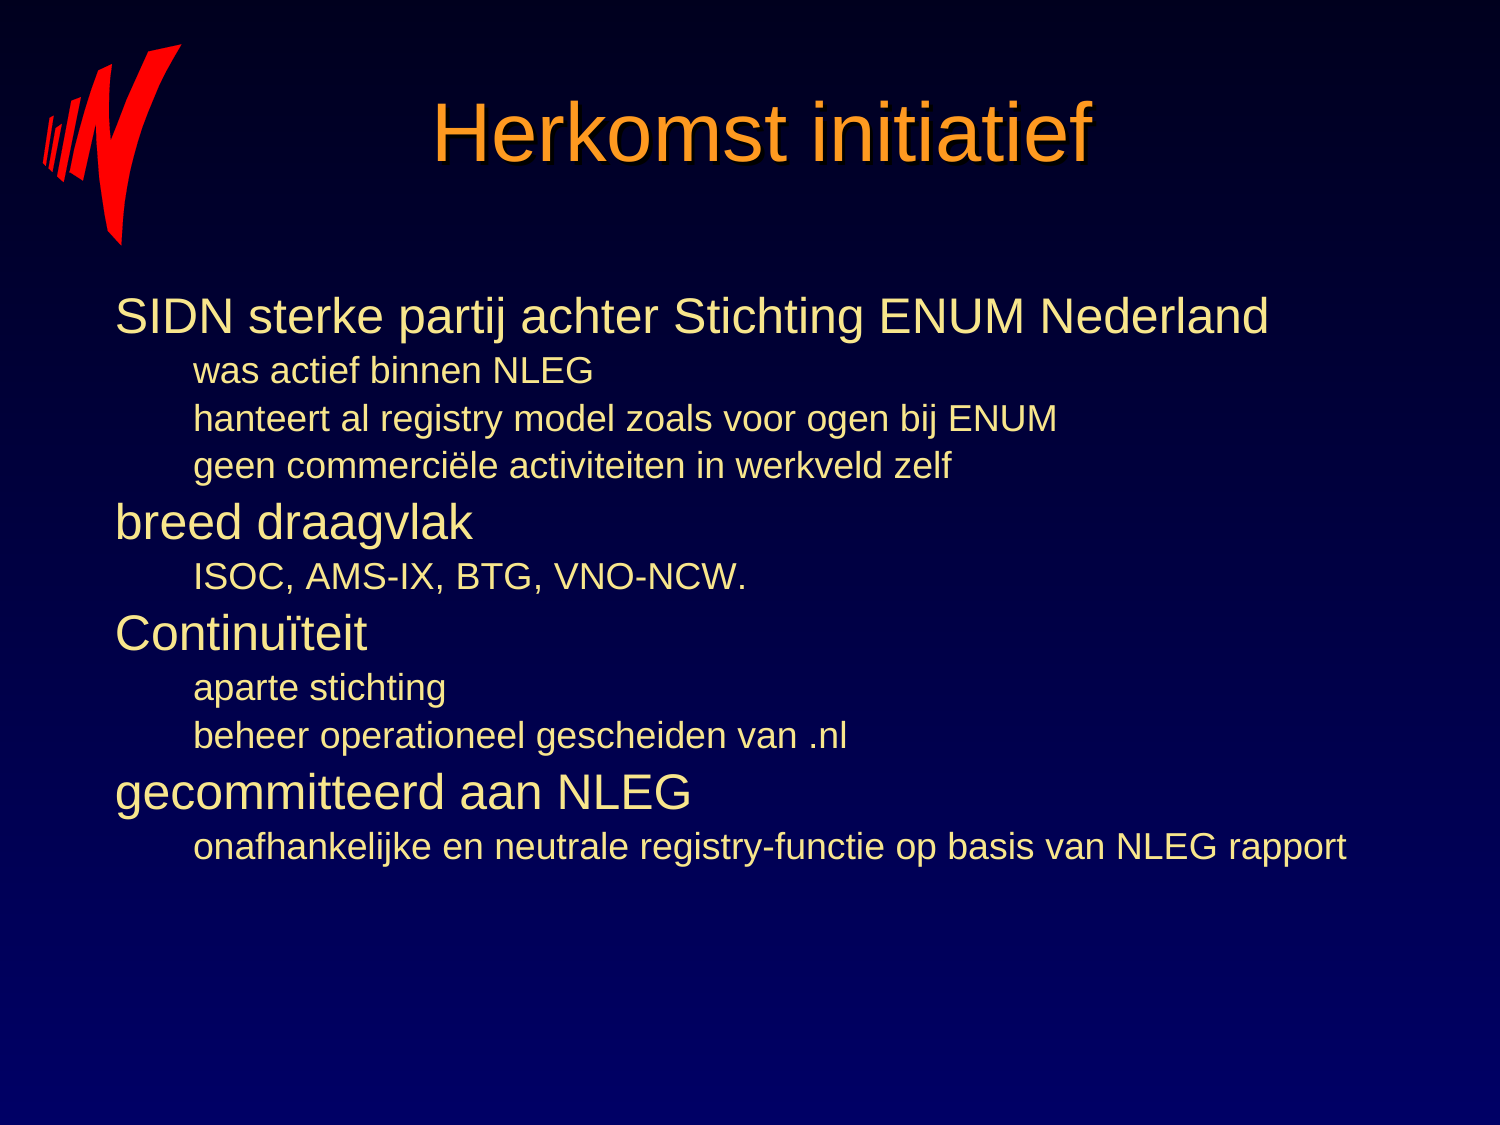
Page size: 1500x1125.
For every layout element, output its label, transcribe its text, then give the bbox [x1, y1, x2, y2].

title Herkomst initiatief [200, 42, 1326, 231]
list SIDN sterke partij achter Stichting ENUM Nederland was actief binnen NLEG hanteert al registry model zoals voor ogen bij ENUM geen commerciële activiteiten in werkveld zelf breed draagvlak ISOC, AMS-IX, BTG, VNO-NCW. Continuïteit aparte stichting beheer operationeel gescheiden van .nl gecommitteerd aan NLEG onafhankelijke en neutrale registry-functie op basis van NLEG rapport [100, 290, 1388, 954]
